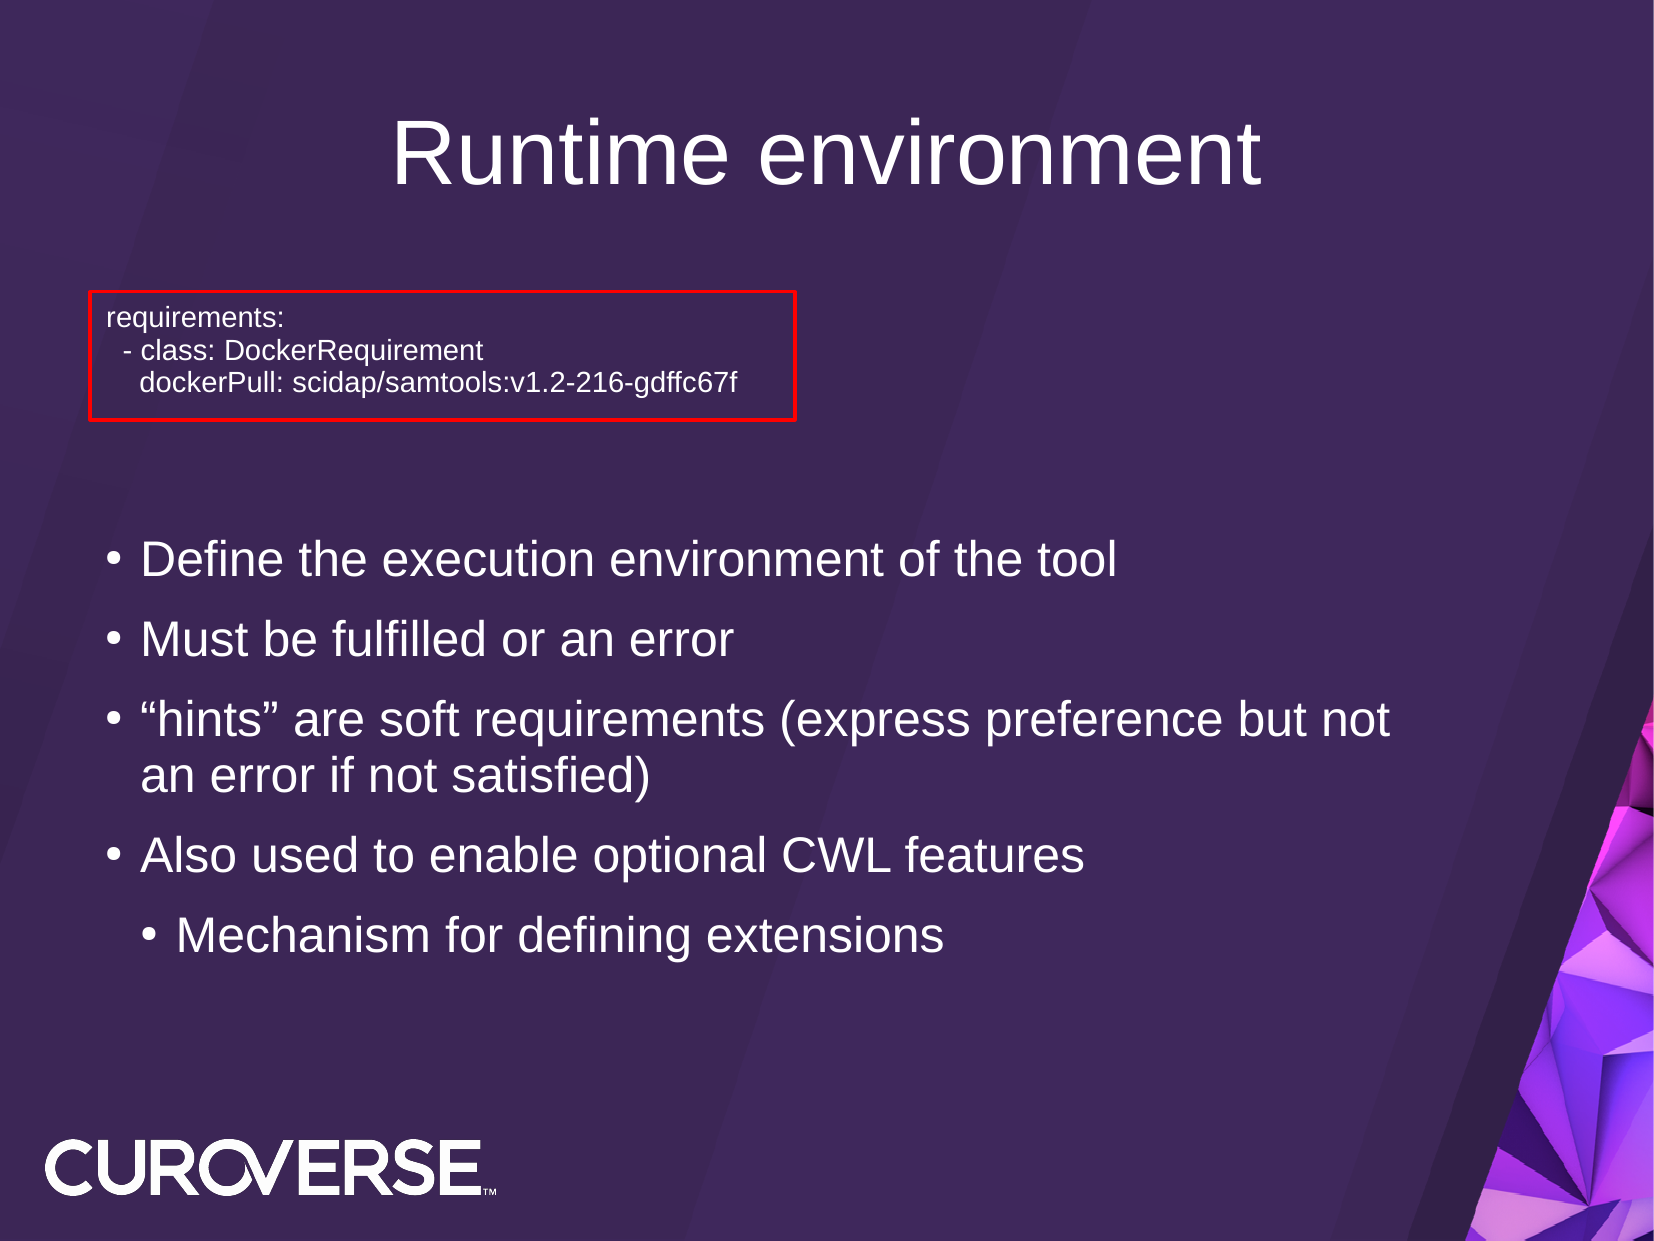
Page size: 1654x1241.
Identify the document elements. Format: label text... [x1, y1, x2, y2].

text_box Define the execution environment of the tool Must be fulfilled or an error “hints” are soft requirements (express preference but not an error if not satisfied) Also used to enable optional CWL features Mechanism for defining extensions [90, 524, 1411, 971]
title Runtime environment [82, 49, 1571, 257]
text_box requirements: - class: DockerRequirement dockerPull: scidap/samtools:v1.2-216-gdffc67f [90, 291, 796, 420]
picture [0, 0, 1654, 1241]
